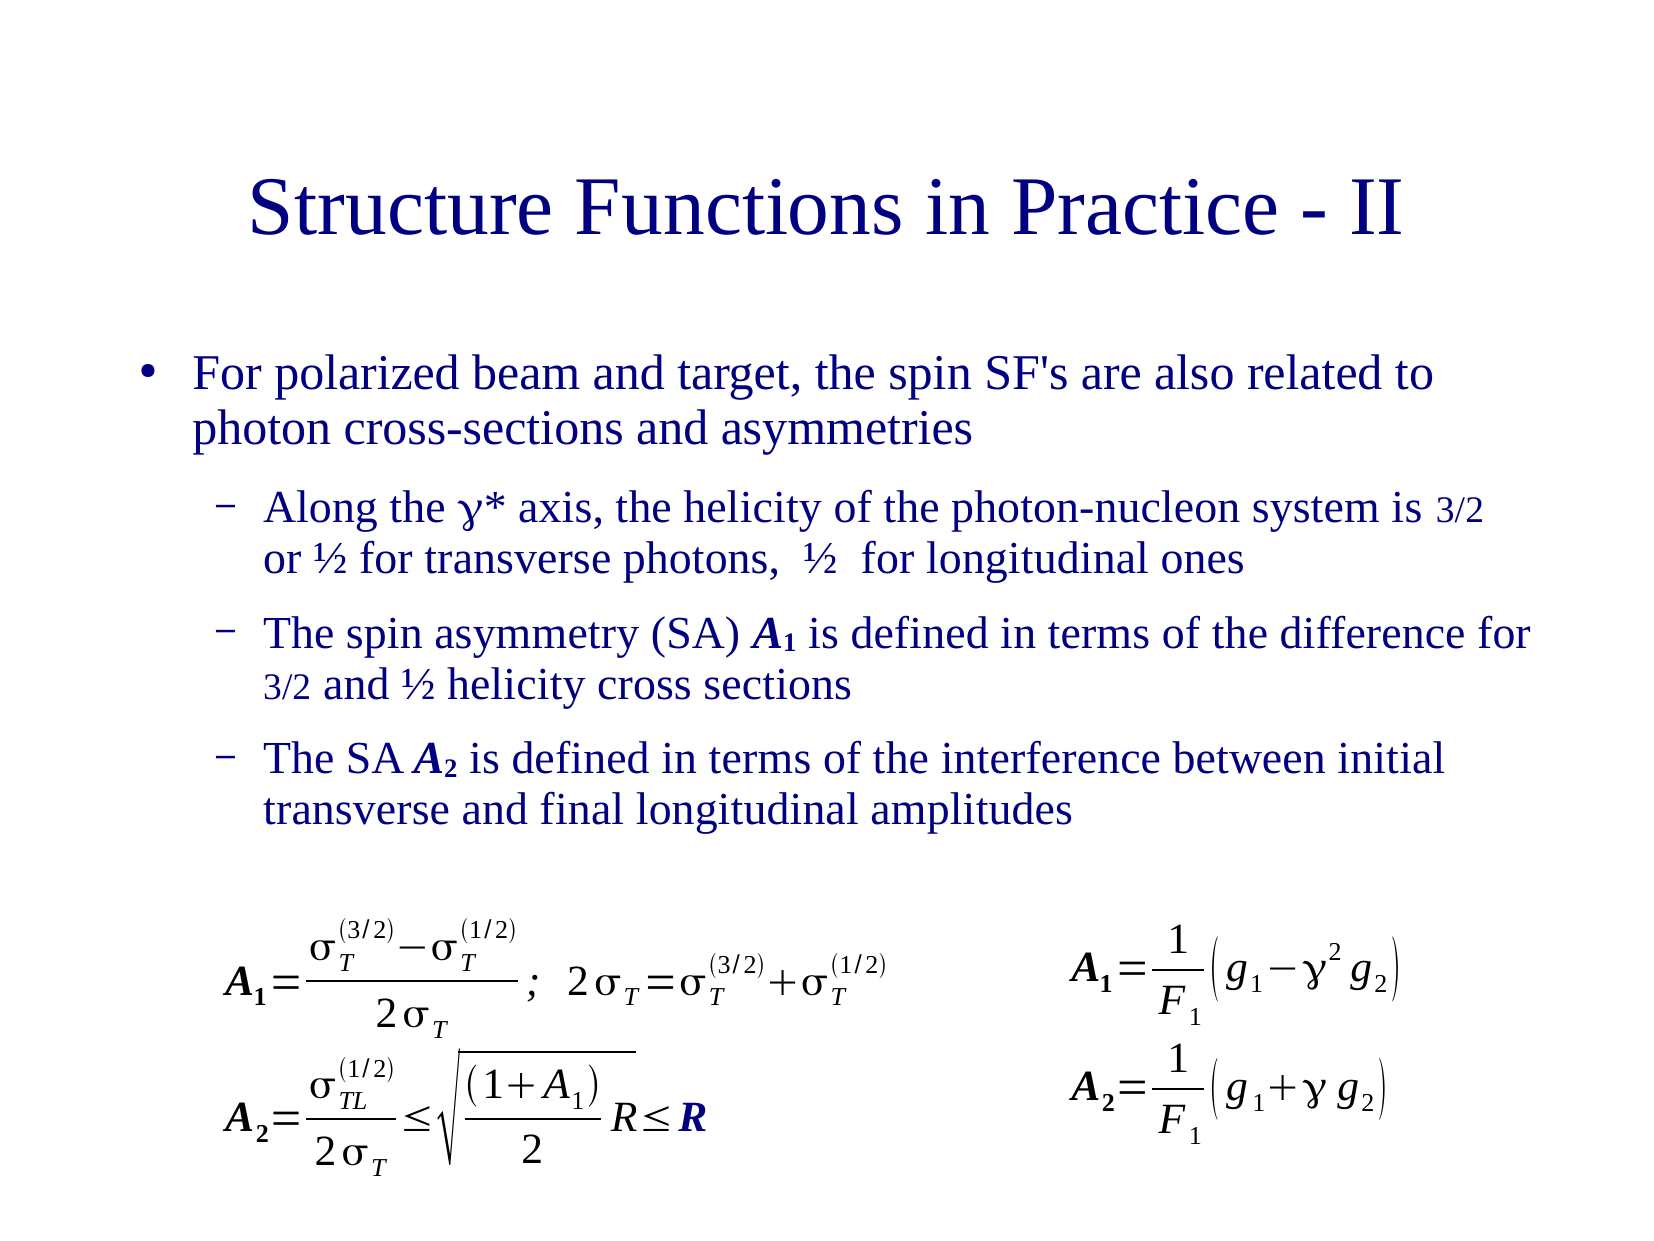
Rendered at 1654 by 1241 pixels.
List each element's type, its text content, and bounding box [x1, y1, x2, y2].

chart [210, 915, 898, 1184]
list For polarized beam and target, the spin SF's are also related to photon cross-sections and asymmetries Along the * axis, the helicity of the photon-nucleon system is 3/2 or ½ for transverse photons, ½ for longitudinal ones The spin asymmetry (SA) A1 is defined in terms of the difference for 3/2 and ½ helicity cross sections The SA A2 is defined in terms of the interference between initial transverse and final longitudinal amplitudes [121, 344, 1534, 904]
title Structure Functions in Practice - II [121, 102, 1534, 311]
chart [1056, 915, 1411, 1151]
